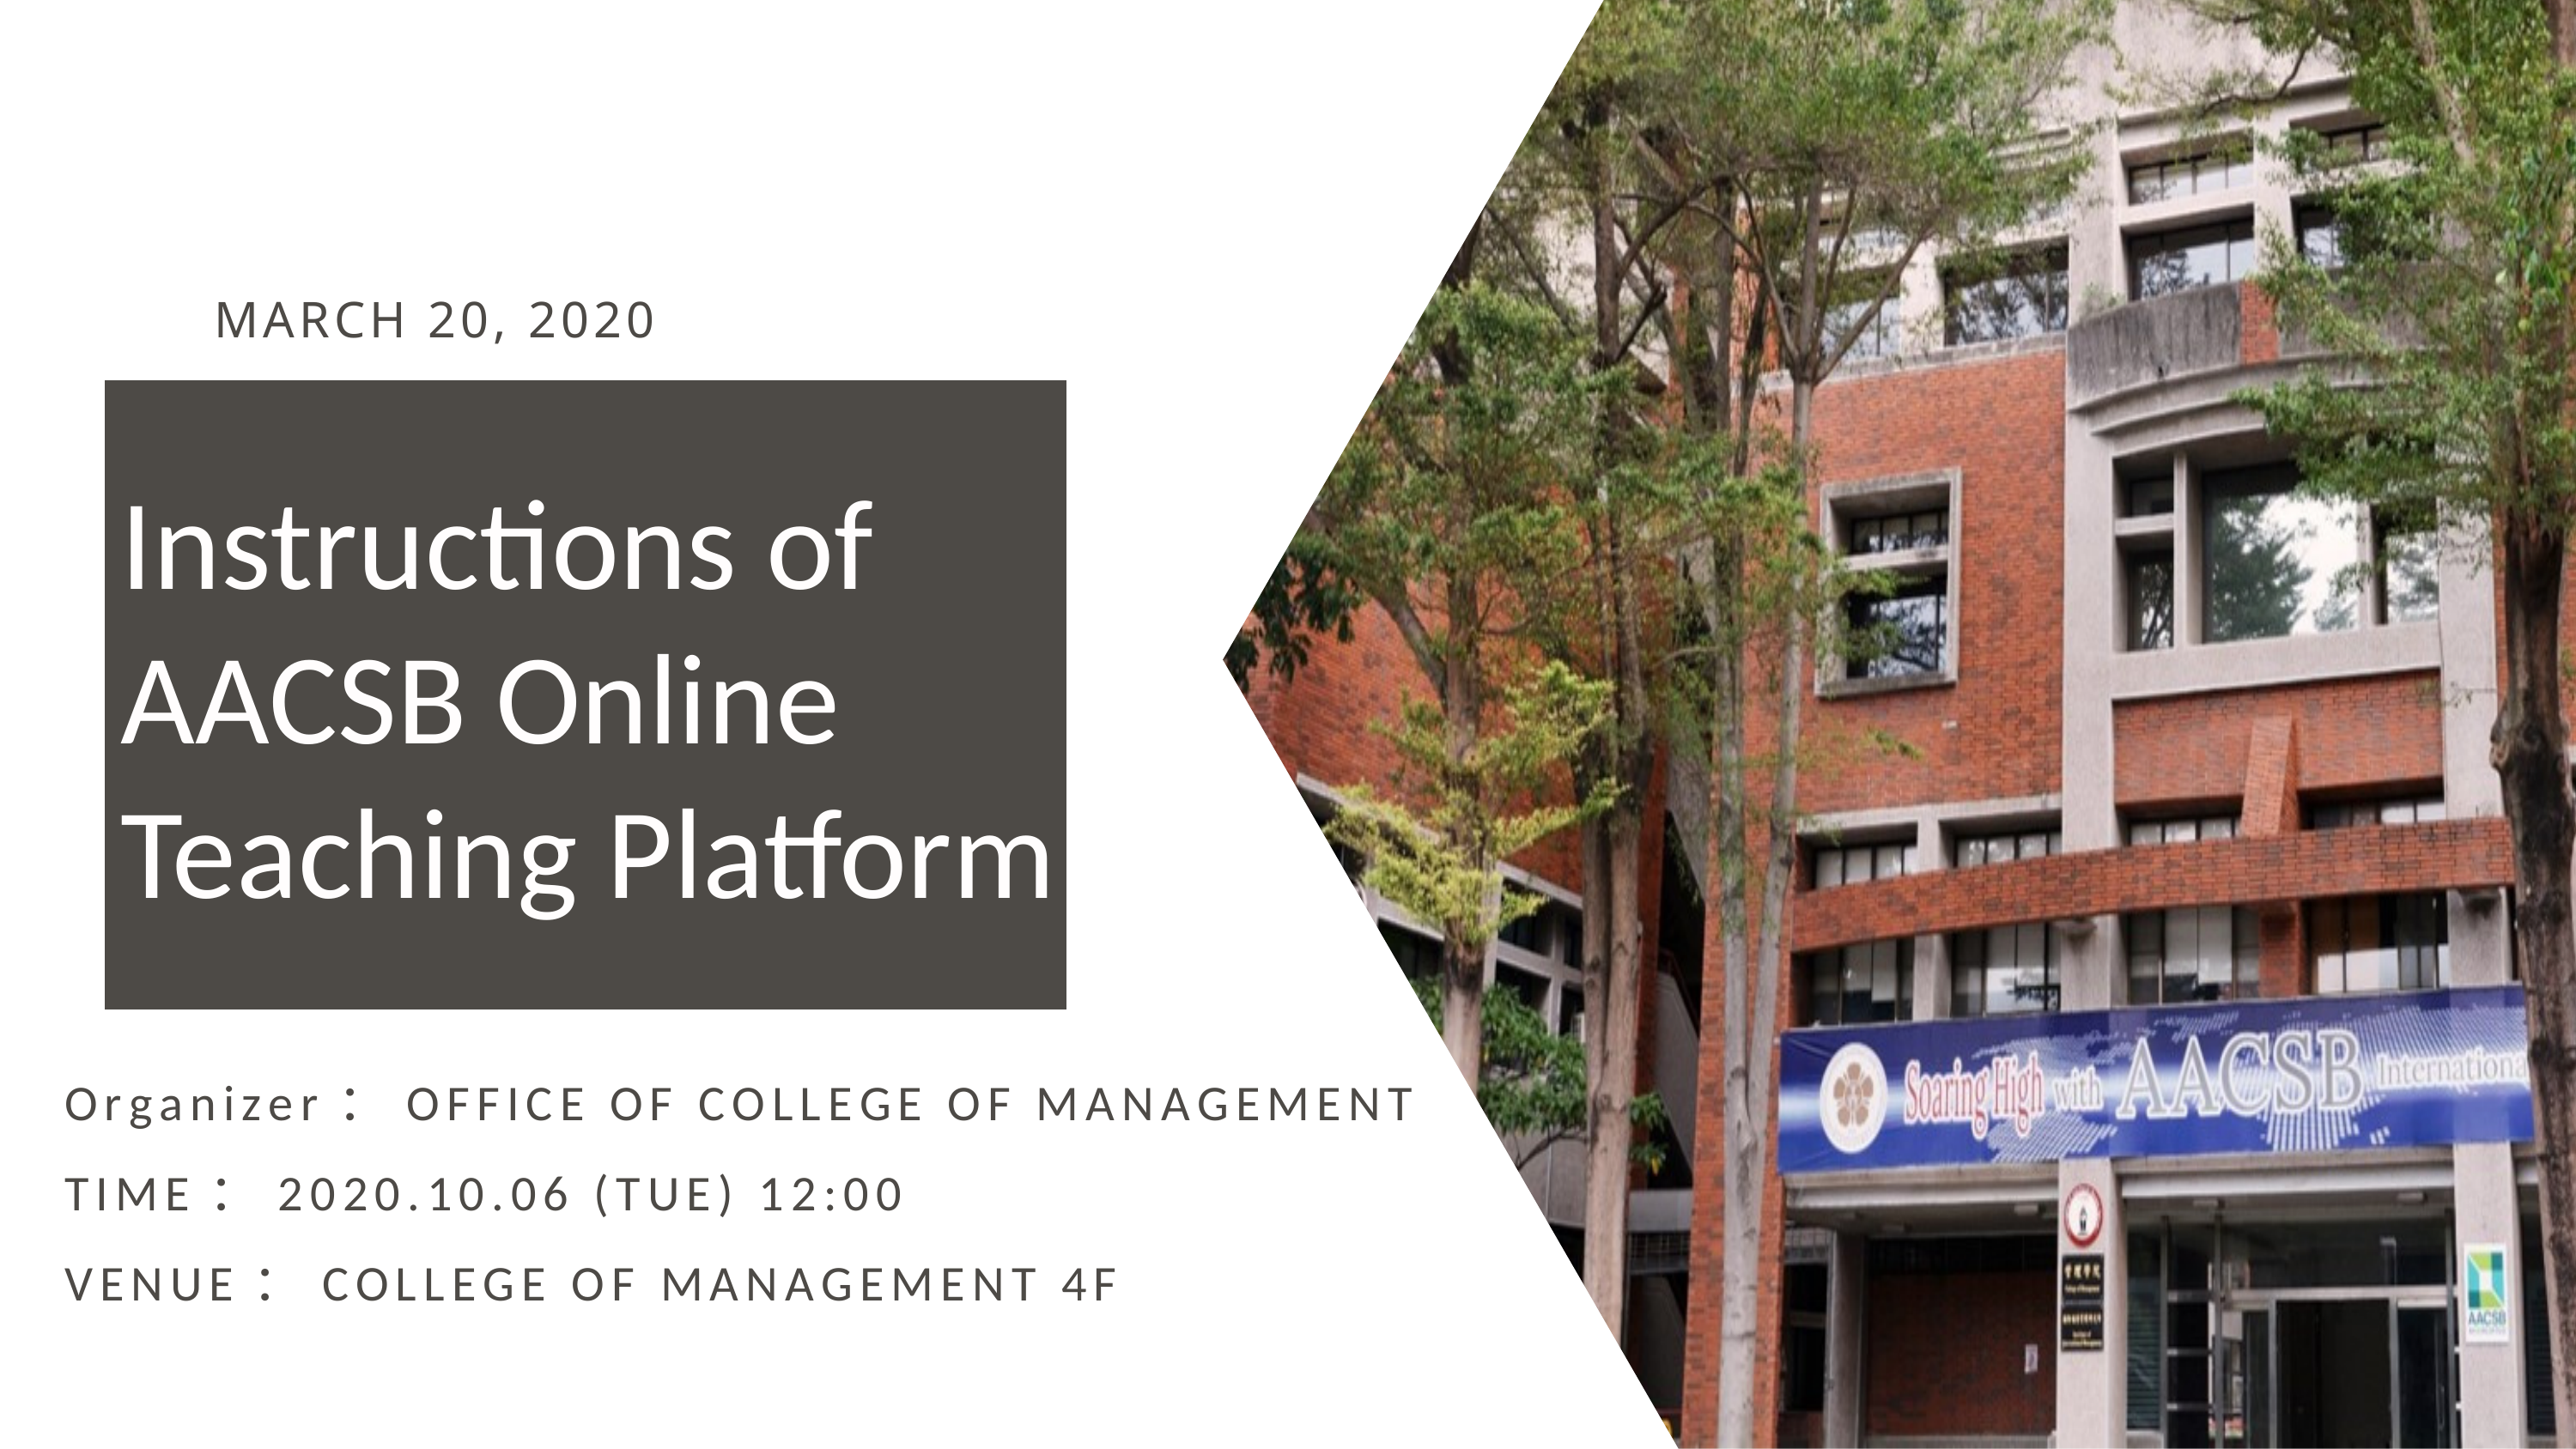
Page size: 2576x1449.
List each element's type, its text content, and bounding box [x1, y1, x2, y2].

text_box [105, 380, 1066, 1009]
text_box Instructions of AACSB Online Teaching Platform [120, 460, 1066, 930]
text_box [1223, 0, 2576, 1449]
text_box MARCH 20, 2020 [214, 293, 1008, 349]
text_box Organizer：OFFICE OF COLLEGE OF MANAGEMENT TIME：2020.10.06 (TUE) 12:00 VENUE：COLLEGE OF MANAGEMENT 4F [64, 1040, 1449, 1314]
